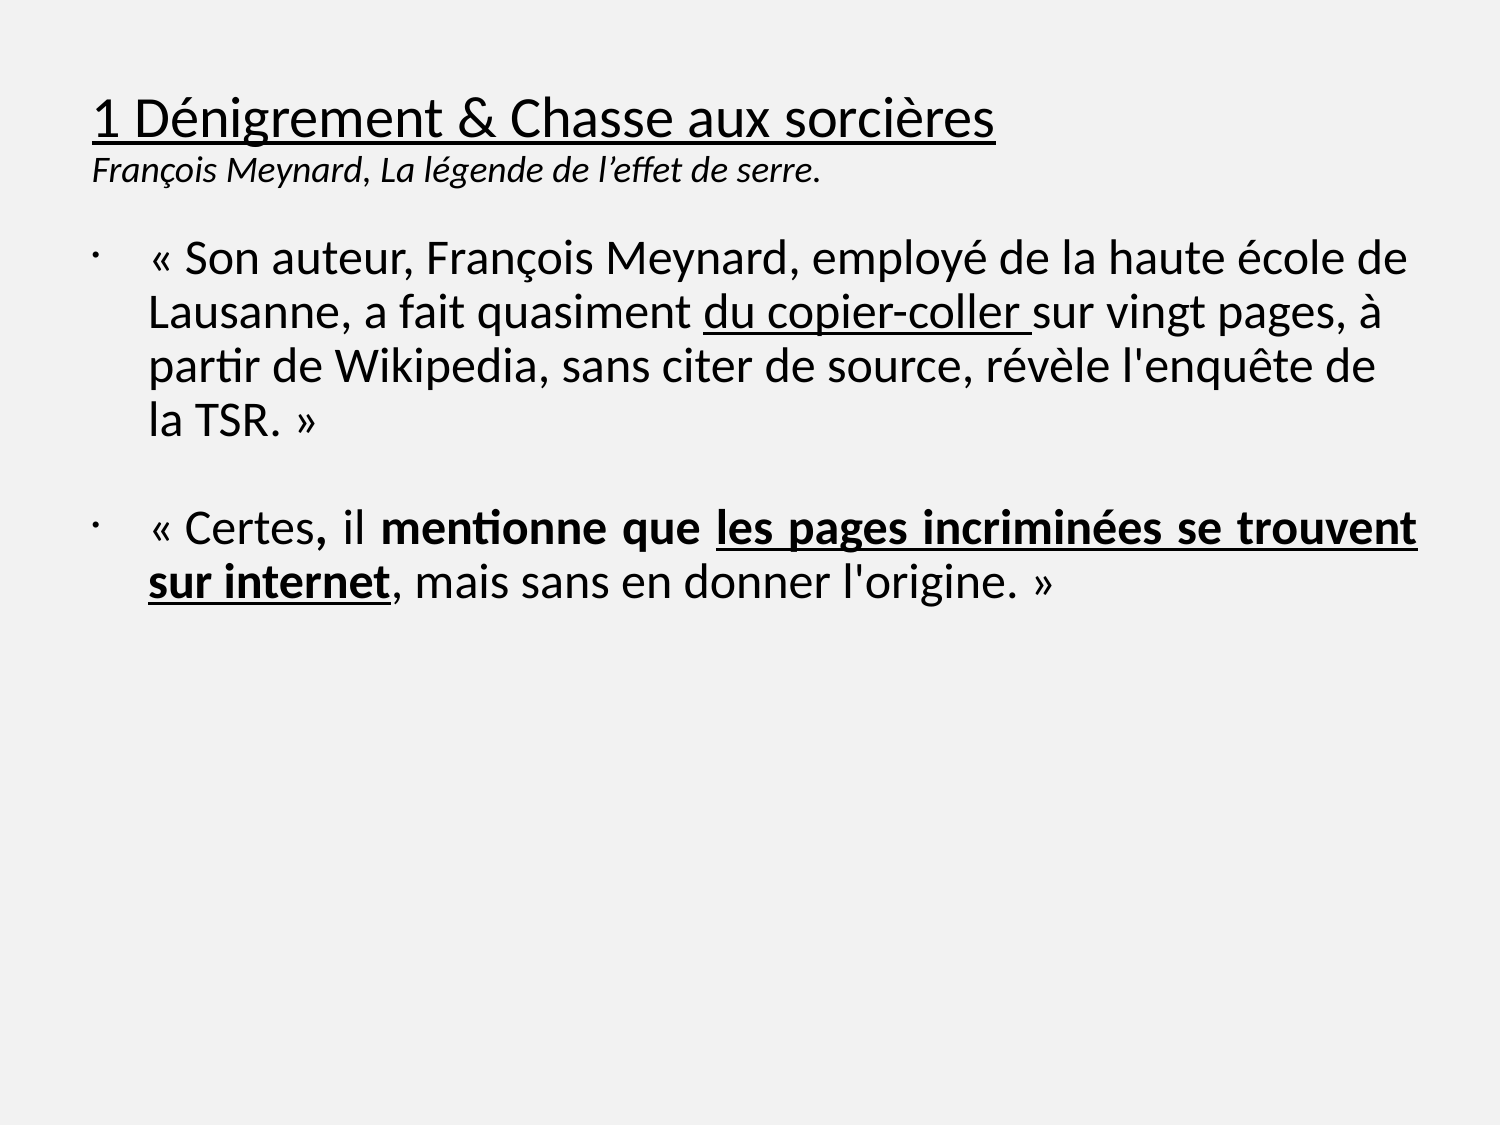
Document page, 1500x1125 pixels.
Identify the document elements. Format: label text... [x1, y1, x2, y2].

subtitle 1 Dénigrement & Chasse aux sorcières François Meynard, La légende de l’effet de serre. « Son auteur, François Meynard, employé de la haute école de Lausanne, a fait quasiment du copier-coller sur vingt pages, à partir de Wikipedia, sans citer de source, révèle l'enquête de la TSR. » « Certes, il mentionne que les pages incriminées se trouvent sur internet, mais sans en donner l'origine. » [77, 79, 1433, 902]
